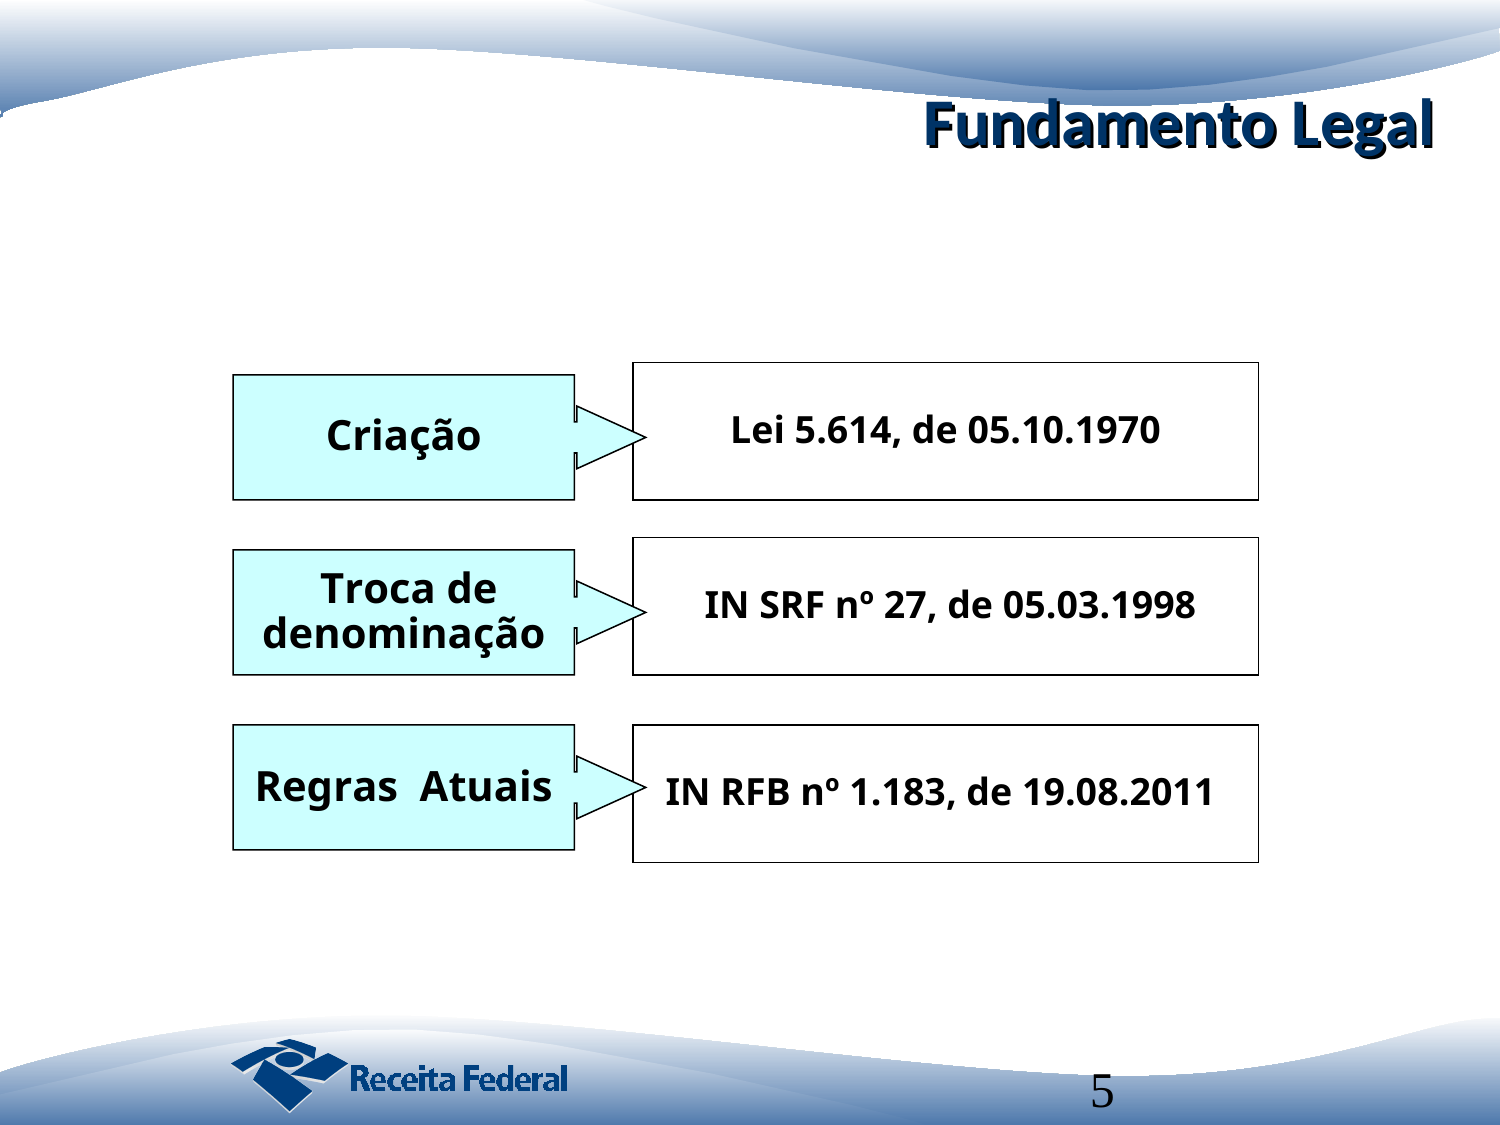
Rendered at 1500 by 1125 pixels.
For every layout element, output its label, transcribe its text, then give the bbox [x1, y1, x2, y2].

text_box Troca de denominação [233, 549, 646, 675]
text_box IN RFB nº 1.183, de 19.08.2011 [633, 724, 1259, 863]
picture [229, 1037, 575, 1117]
title Fundamento Legal [62, 24, 1450, 213]
text_box Regras Atuais [233, 724, 646, 850]
text_box Criação [233, 374, 646, 500]
text_box Lei 5.614, de 05.10.1970 [633, 362, 1259, 500]
text_box IN SRF nº 27, de 05.03.1998 [633, 537, 1259, 675]
